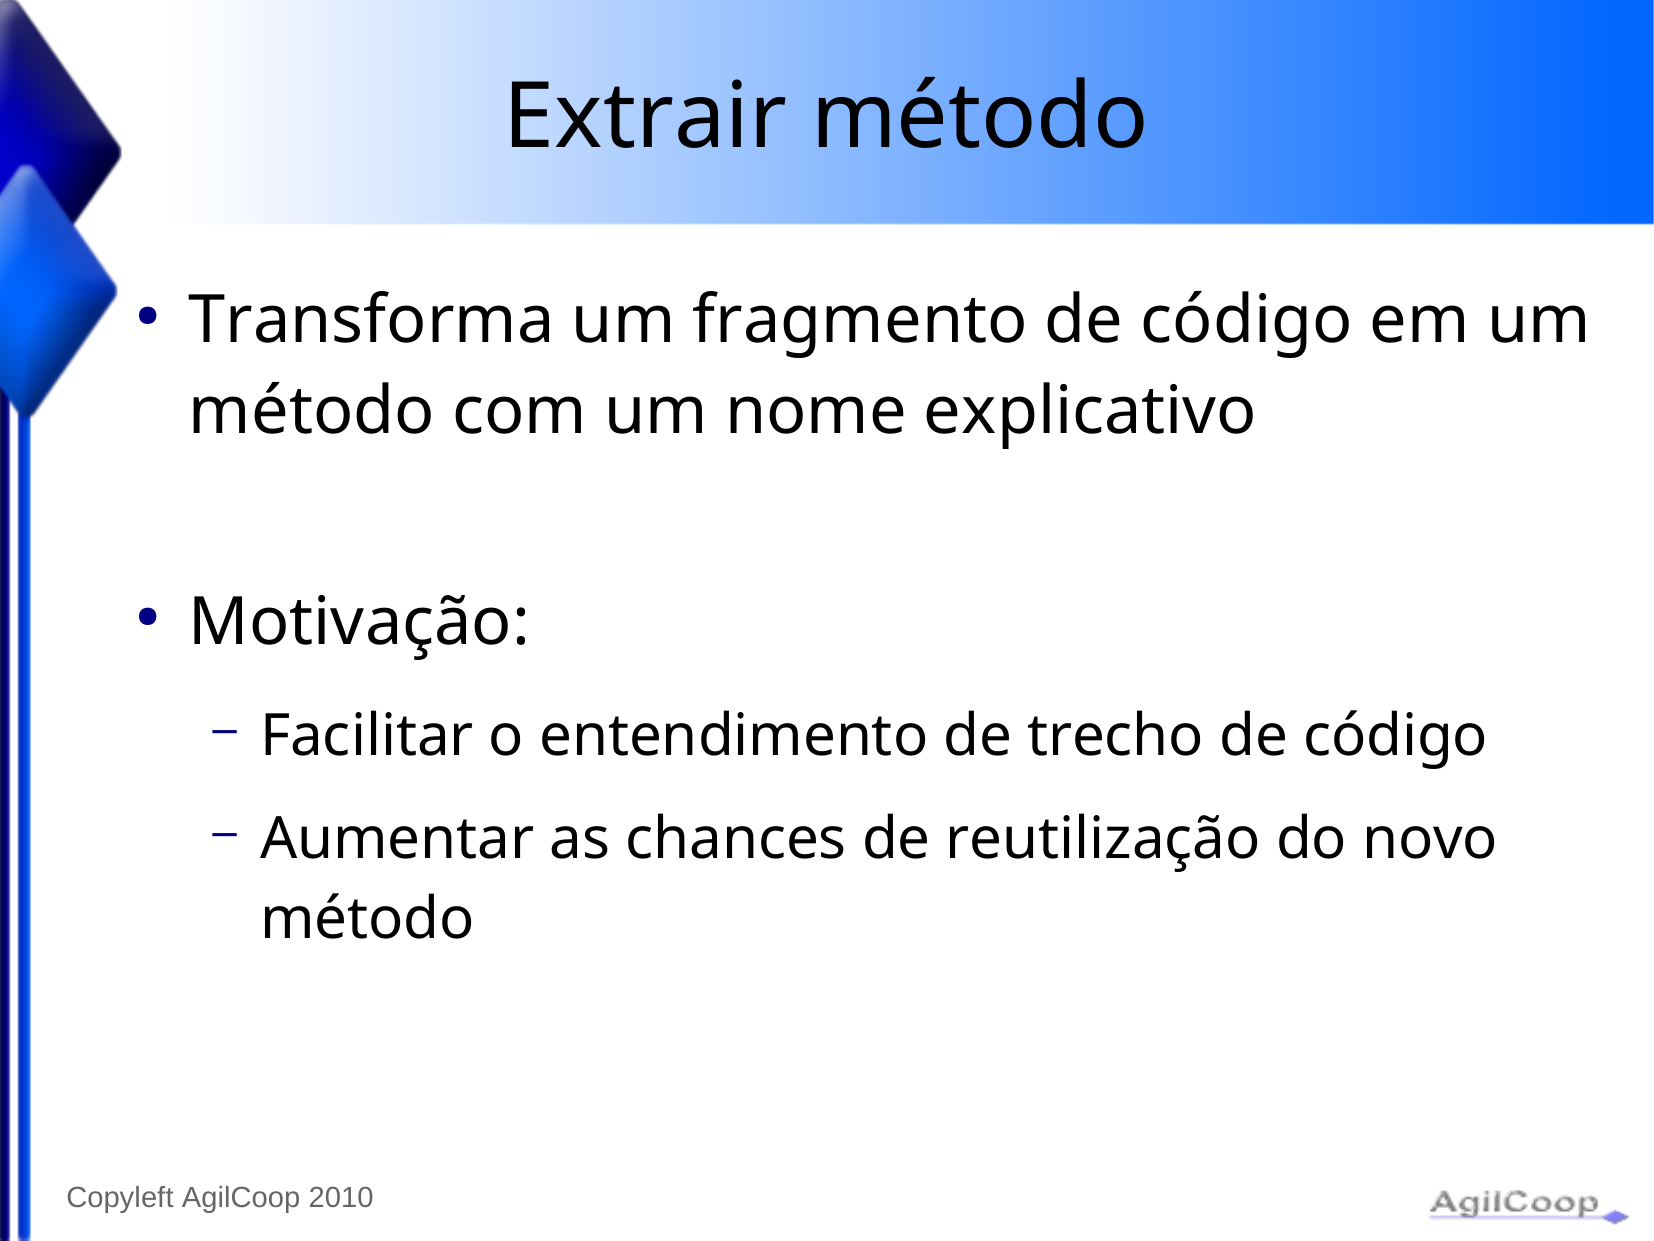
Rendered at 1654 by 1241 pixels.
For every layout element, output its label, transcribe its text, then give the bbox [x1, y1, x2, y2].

picture [0, 0, 1654, 1241]
list Transforma um fragmento de código em um método com um nome explicativo Motivação: Facilitar o entendimento de trecho de código Aumentar as chances de reutilização do novo método [118, 271, 1607, 1108]
title Extrair método [82, 8, 1571, 216]
